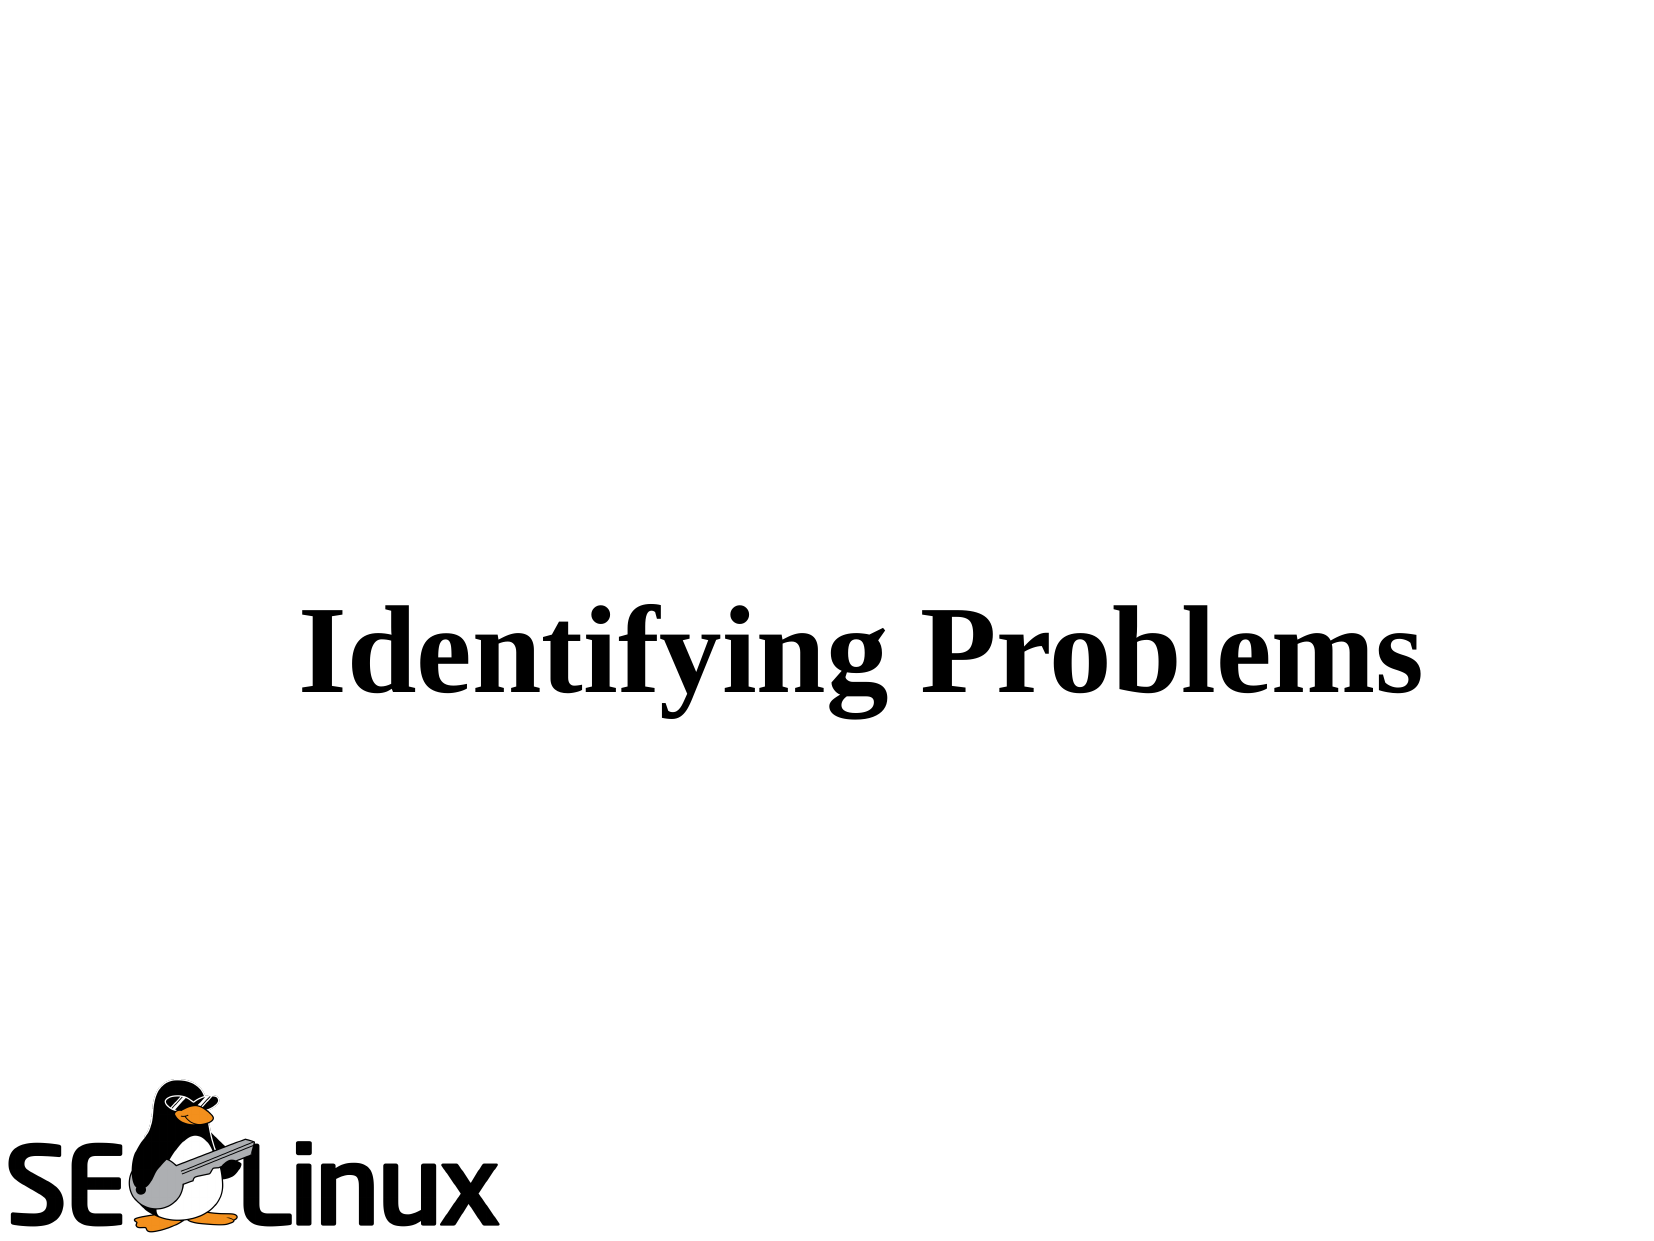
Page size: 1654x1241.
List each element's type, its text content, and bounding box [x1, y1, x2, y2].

list Identifying Problems [82, 290, 1571, 1010]
picture [0, 919, 526, 1241]
